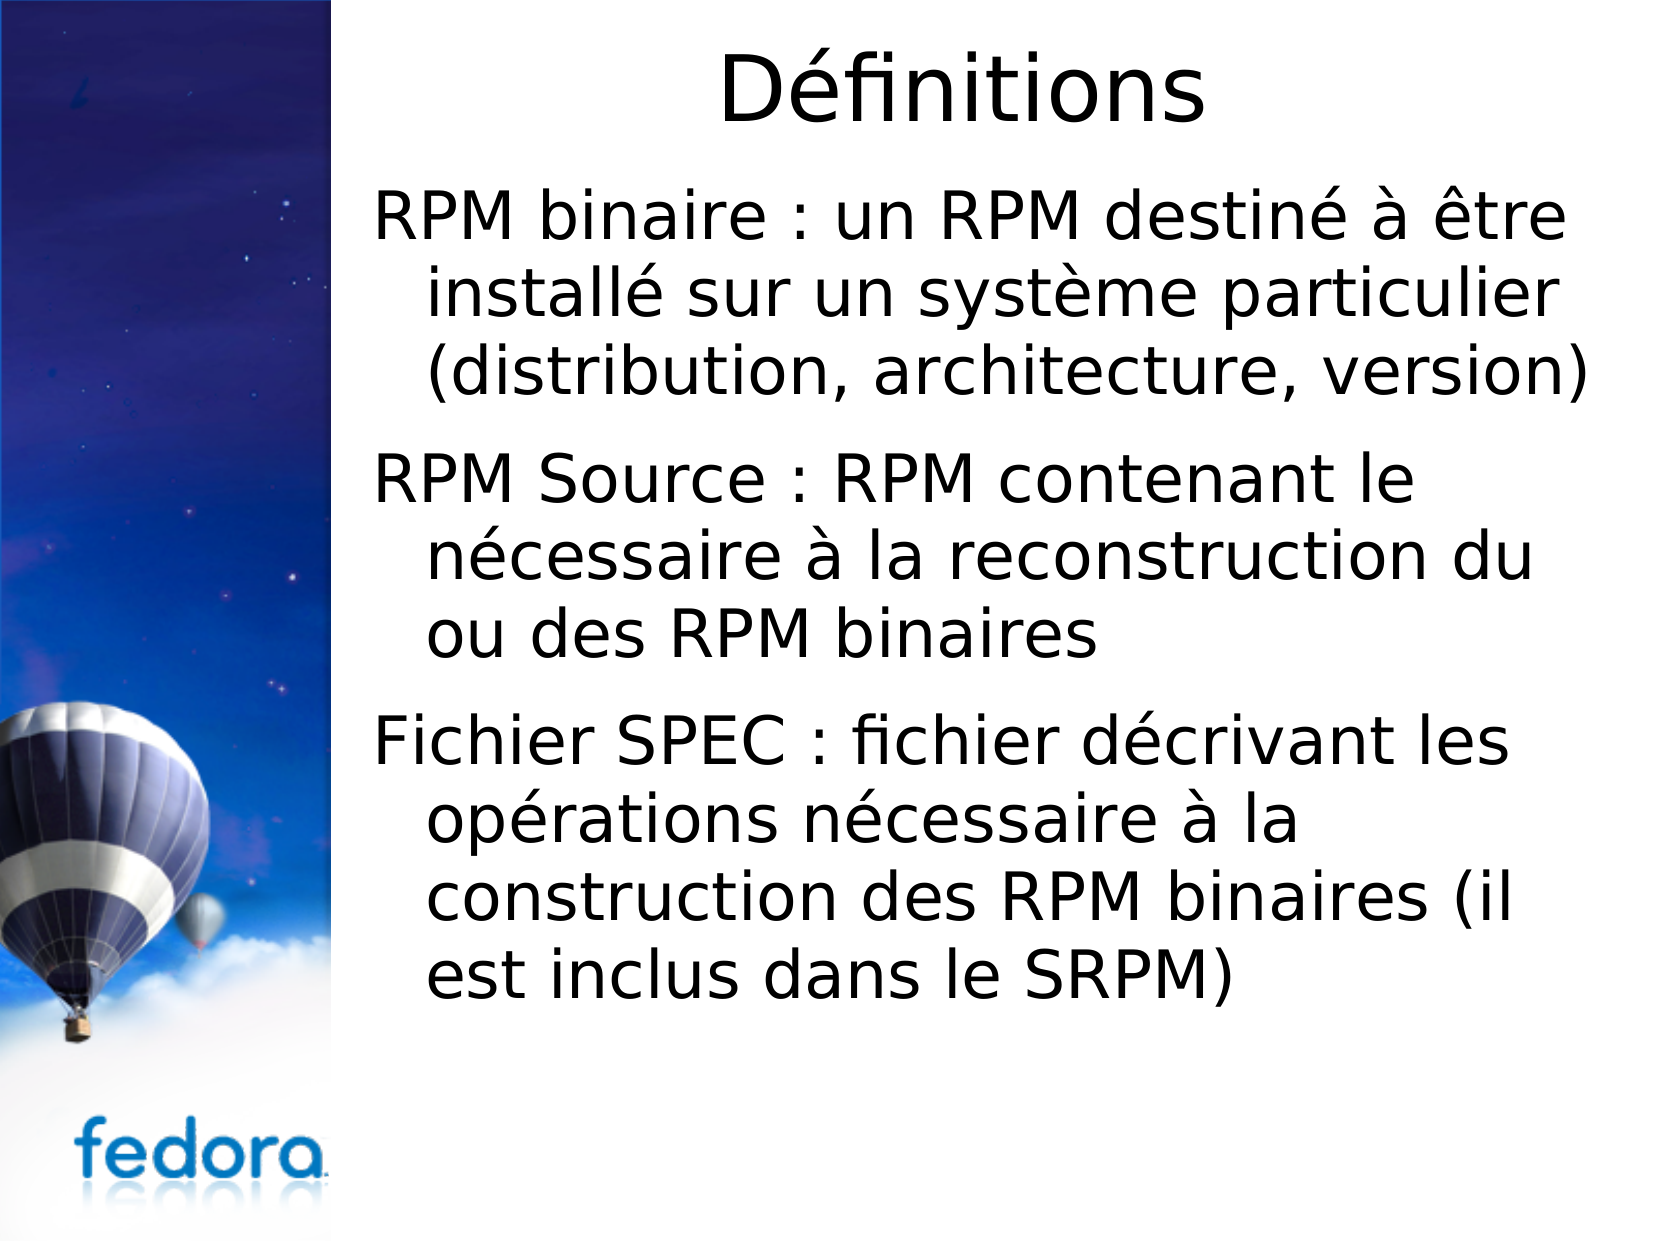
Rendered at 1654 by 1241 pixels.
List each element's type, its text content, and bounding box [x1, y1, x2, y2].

title Définitions [354, 29, 1571, 150]
picture [0, 0, 331, 1241]
list RPM binaire : un RPM destiné à être installé sur un système particulier (distribution, architecture, version) RPM Source : RPM contenant le nécessaire à la reconstruction du ou des RPM binaires Fichier SPEC : fichier décrivant les opérations nécessaire à la construction des RPM binaires (il est inclus dans le SRPM) [354, 177, 1595, 1094]
